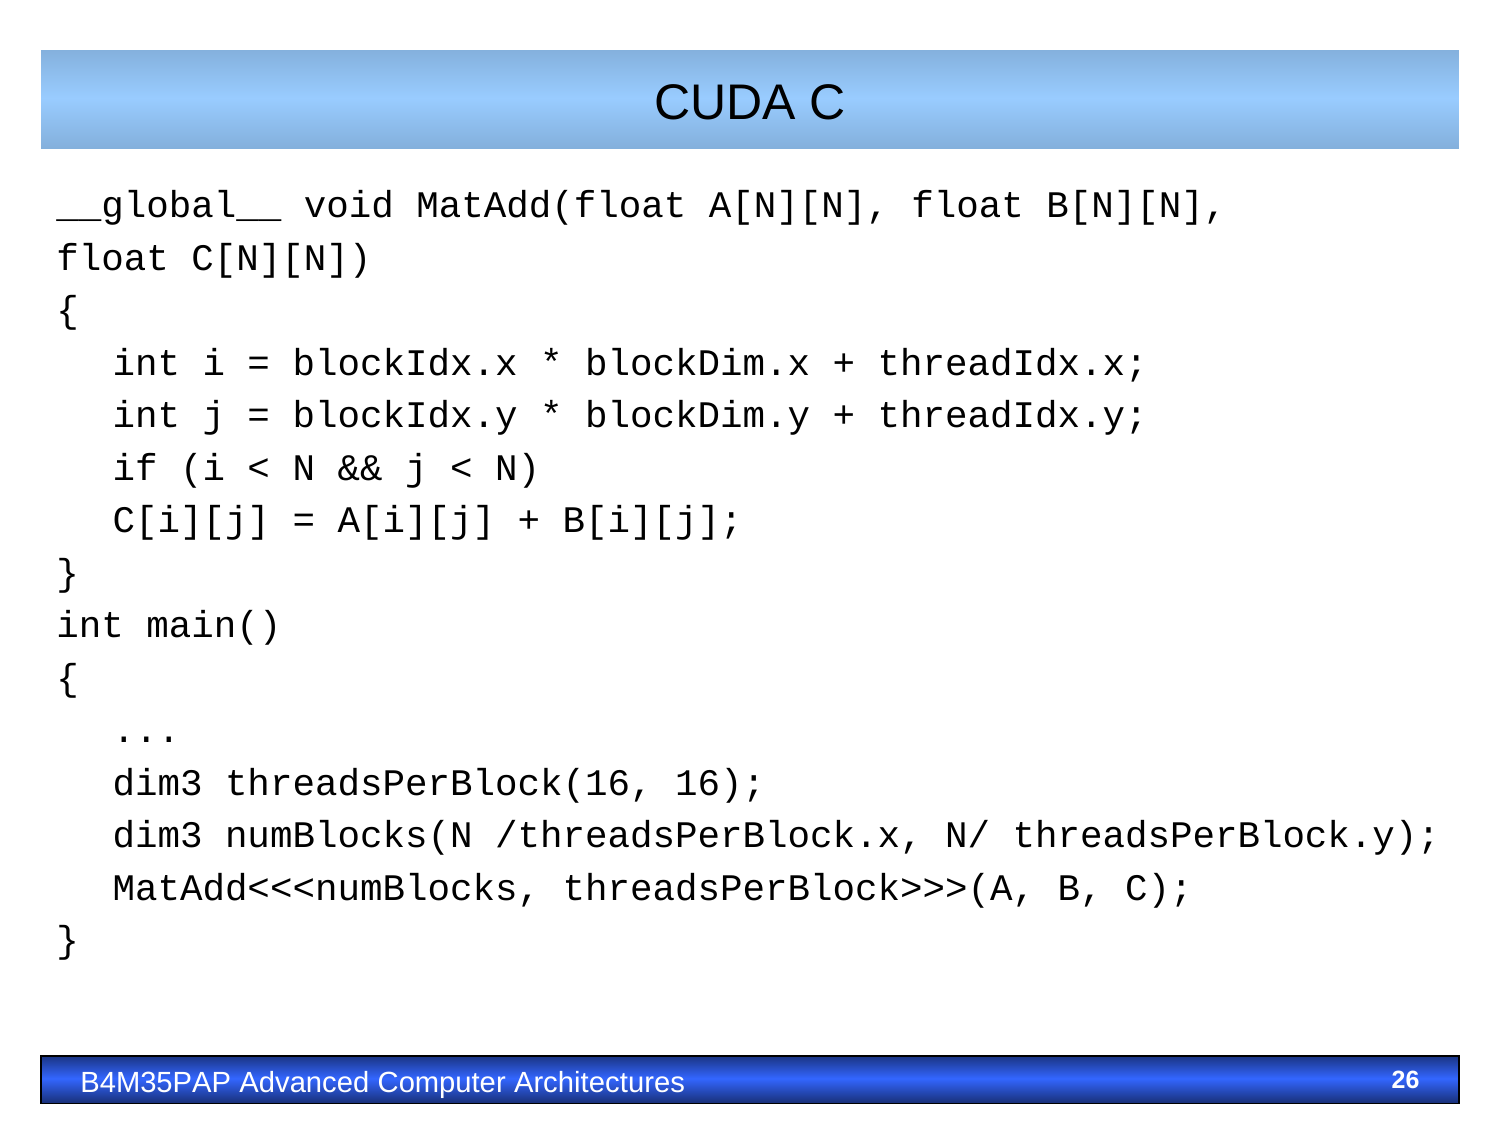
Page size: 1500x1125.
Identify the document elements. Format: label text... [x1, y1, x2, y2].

title CUDA C [41, 50, 1459, 149]
list __global__ void MatAdd(float A[N][N], float B[N][N], float C[N][N]) { int i = blockIdx.x * blockDim.x + threadIdx.x; int j = blockIdx.y * blockDim.y + threadIdx.y; if (i < N && j < N) C[i][j] = A[i][j] + B[i][j]; } int main() { ... dim3 threadsPerBlock(16, 16); dim3 numBlocks(N /threadsPerBlock.x, N/ threadsPerBlock.y); MatAdd<<<numBlocks, threadsPerBlock>>>(A, B, C); } [41, 172, 1459, 1000]
